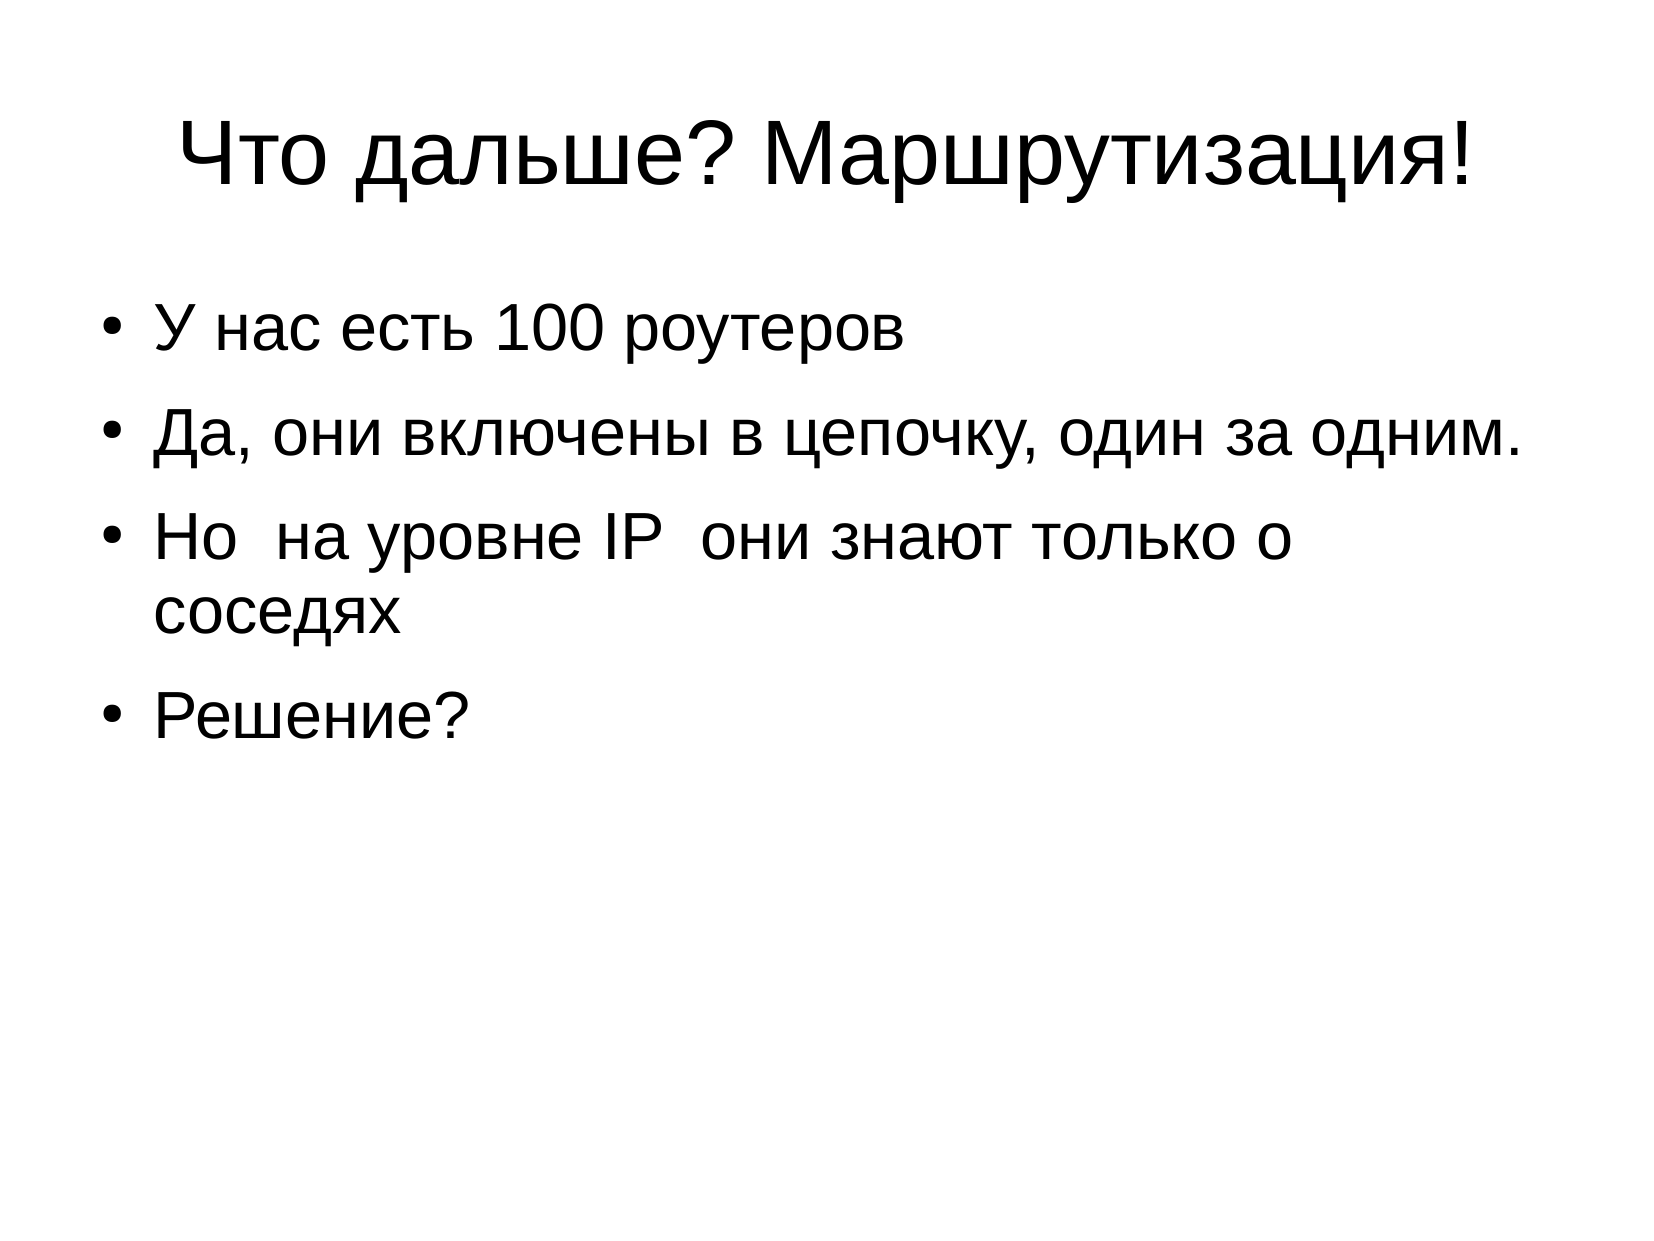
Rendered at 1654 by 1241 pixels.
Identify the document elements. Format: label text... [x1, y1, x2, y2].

list У нас есть 100 роутеров Да, они включены в цепочку, один за одним. Но на уровне IP они знают только о соседях Решение? [82, 290, 1538, 1010]
title Что дальше? Маршрутизация! [82, 49, 1571, 257]
